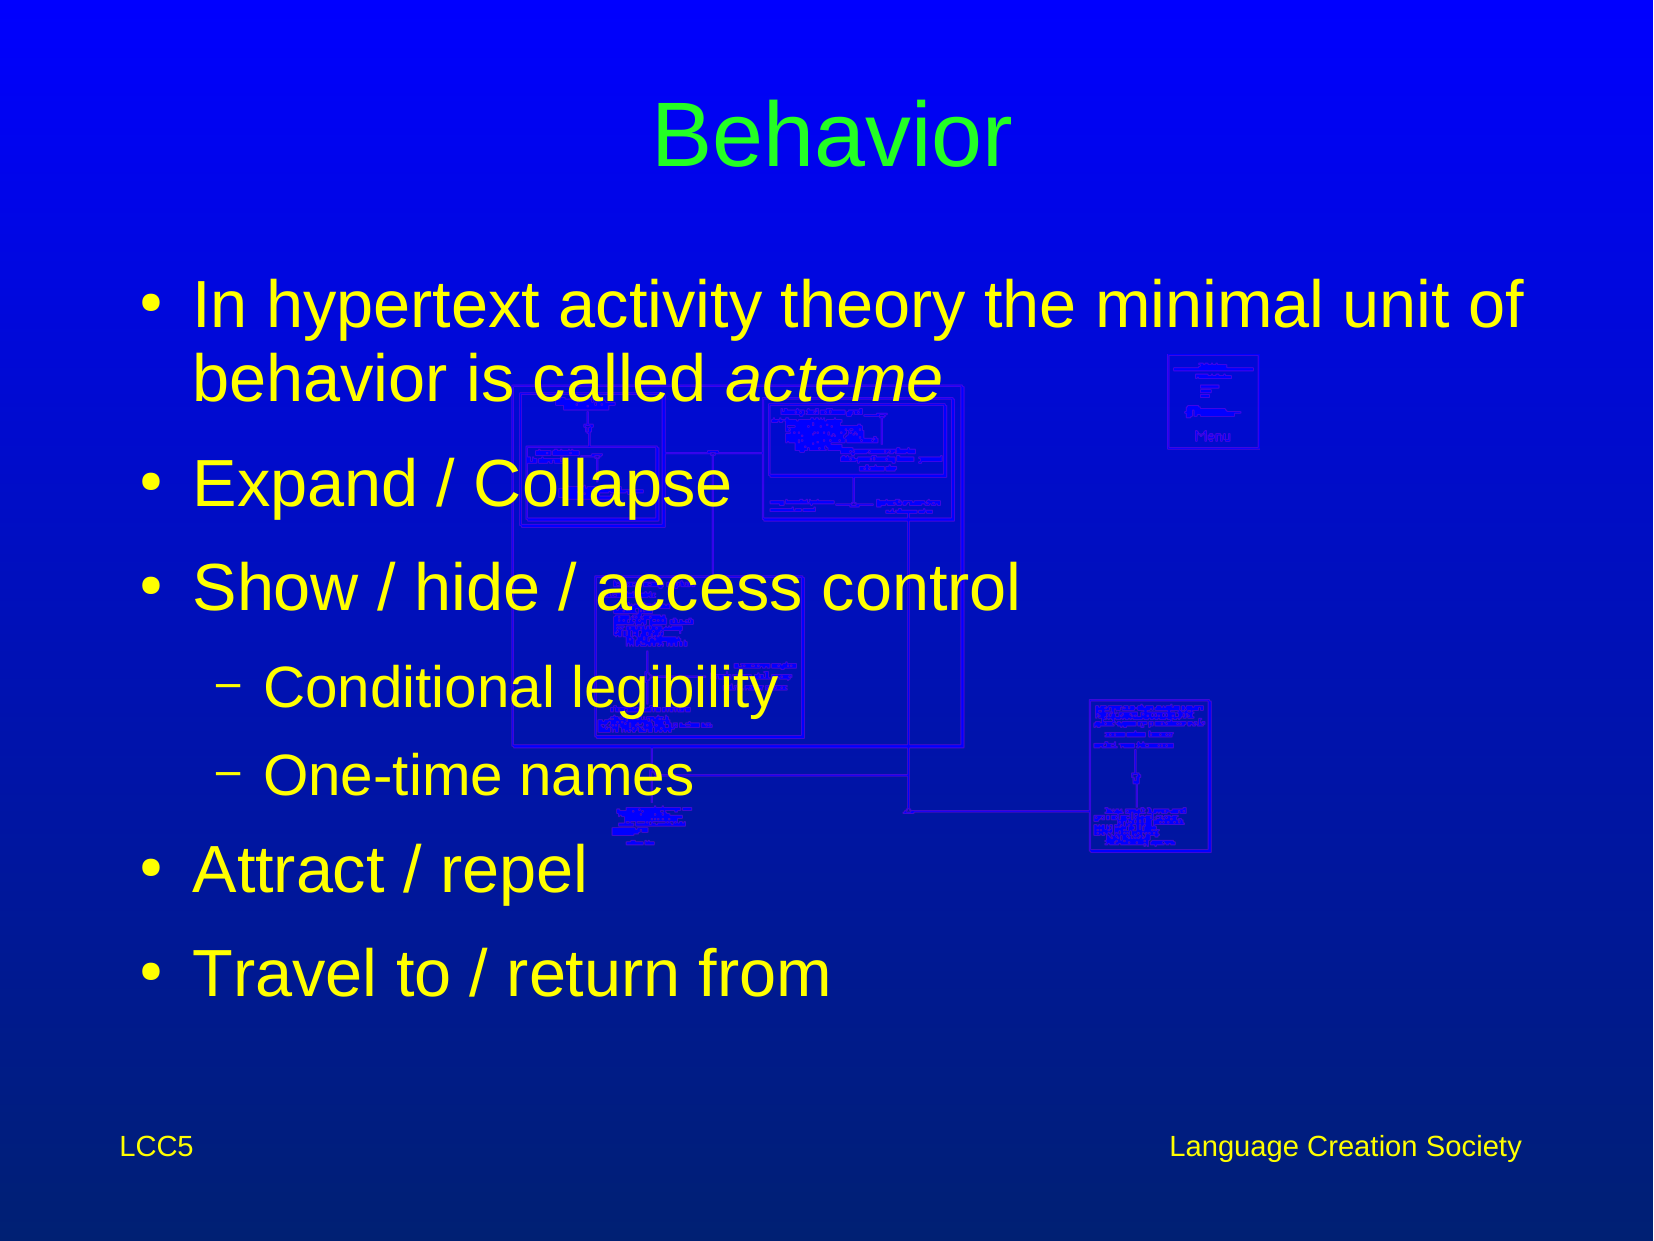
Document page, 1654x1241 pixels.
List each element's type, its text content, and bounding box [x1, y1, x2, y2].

list In hypertext activity theory the minimal unit of behavior is called acteme Expand / Collapse Show / hide / access control Conditional legibility One-time names Attract / repel Travel to / return from [121, 266, 1534, 1121]
title Behavior [126, 31, 1539, 239]
